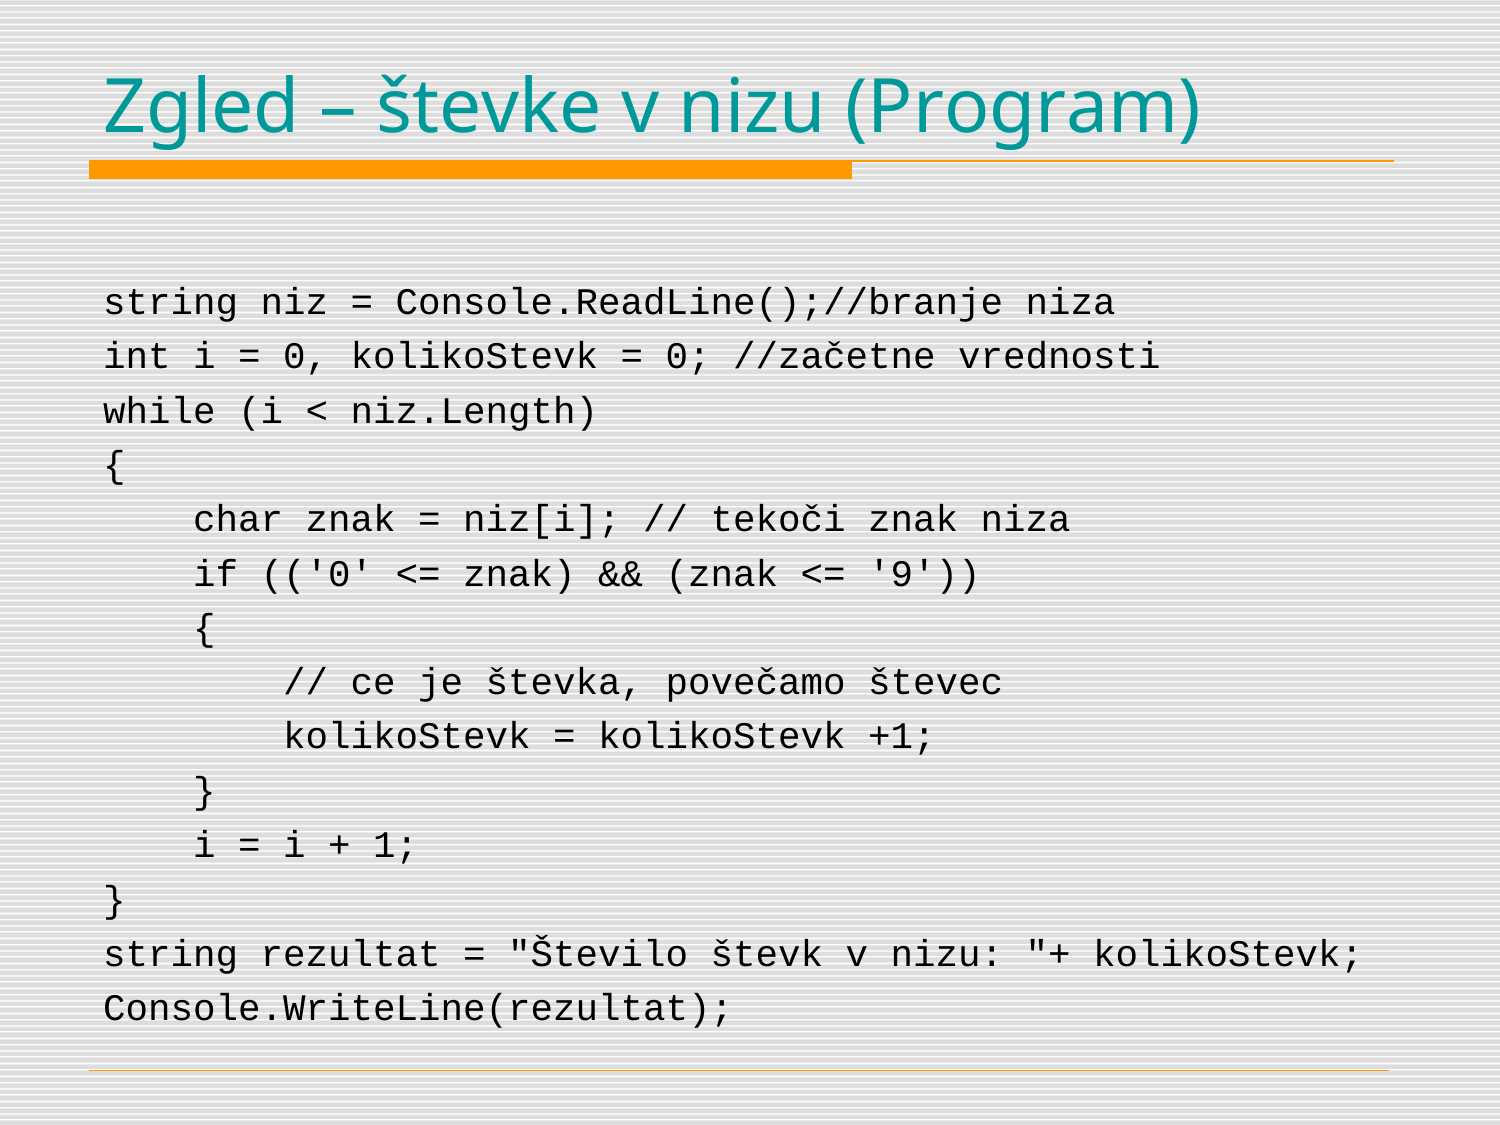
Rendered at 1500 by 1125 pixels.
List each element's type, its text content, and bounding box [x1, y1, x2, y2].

title Zgled – števke v nizu (Program) [88, 42, 1401, 155]
picture [0, 0, 1500, 1125]
list string niz = Console.ReadLine();//branje niza int i = 0, kolikoStevk = 0; //začetne vrednosti while (i < niz.Length) { char znak = niz[i]; // tekoči znak niza if (('0' <= znak) && (znak <= '9')) { // ce je števka, povečamo števec kolikoStevk = kolikoStevk +1; } i = i + 1; } string rezultat = "Število števk v nizu: "+ kolikoStevk; Console.WriteLine(rezultat); [88, 220, 1401, 1059]
